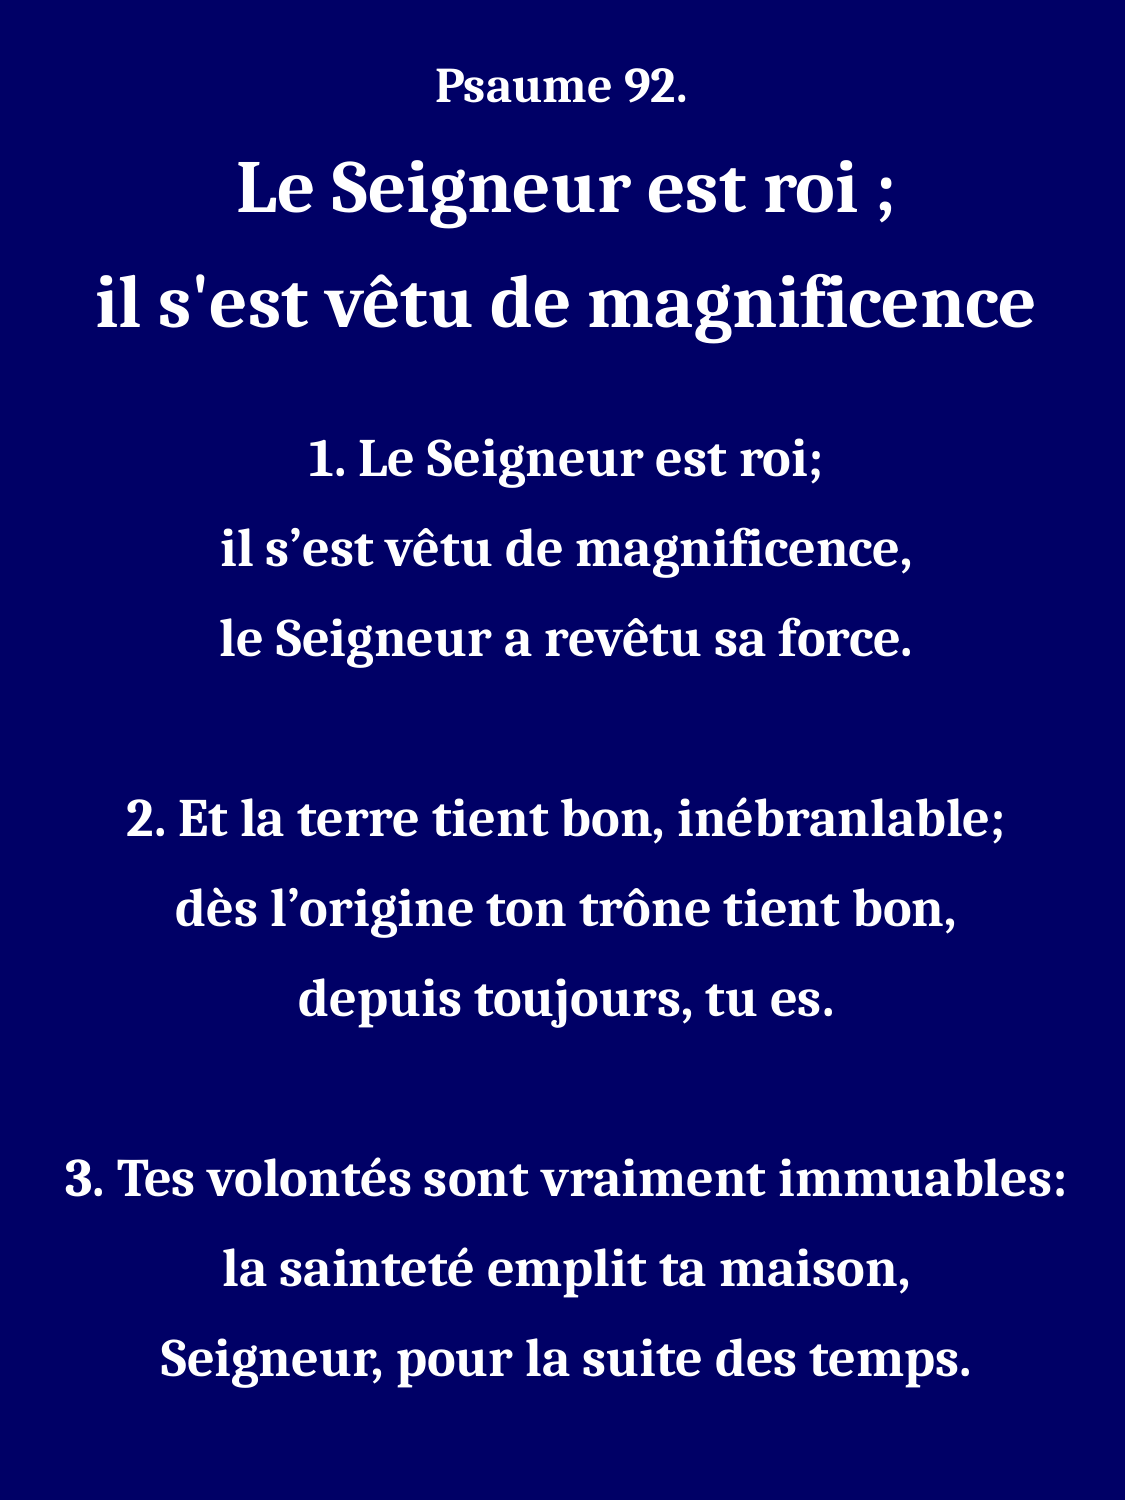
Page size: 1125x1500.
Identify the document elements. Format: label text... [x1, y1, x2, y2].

text_box Psaume 92. Le Seigneur est roi ; il s'est vêtu de magnificence 1. Le Seigneur est roi; il s’est vêtu de magnificence, le Seigneur a revêtu sa force. 2. Et la terre tient bon, inébranlable; dès l’origine ton trône tient bon, depuis toujours, tu es. 3. Tes volontés sont vraiment immuables: la sainteté emplit ta maison, Seigneur, pour la suite des temps. [35, 45, 1099, 1430]
